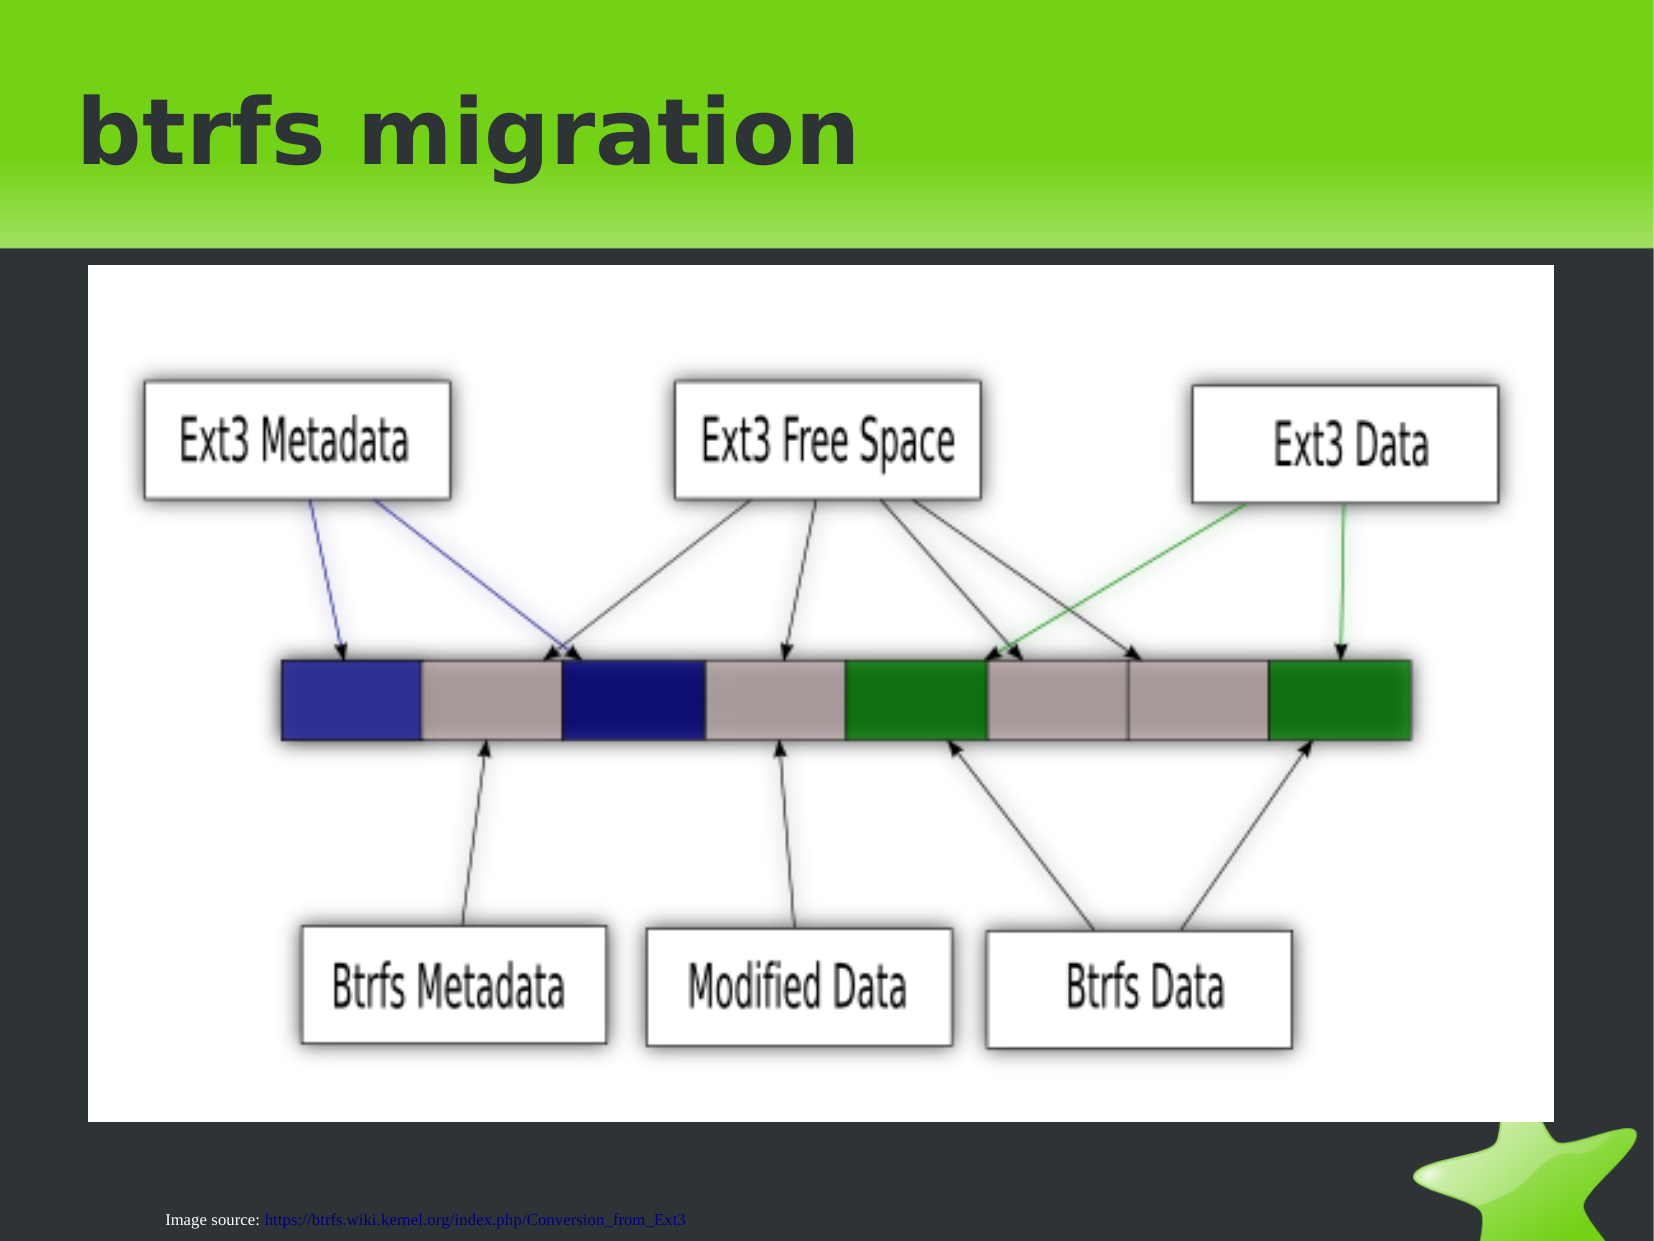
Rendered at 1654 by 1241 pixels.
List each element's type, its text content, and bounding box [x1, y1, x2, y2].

list Image source: https://btrfs.wiki.kernel.org/index.php/Conversion_from_Ext3 [76, 1210, 1566, 1241]
title btrfs migration [76, 29, 1565, 237]
picture [0, 0, 1654, 1241]
